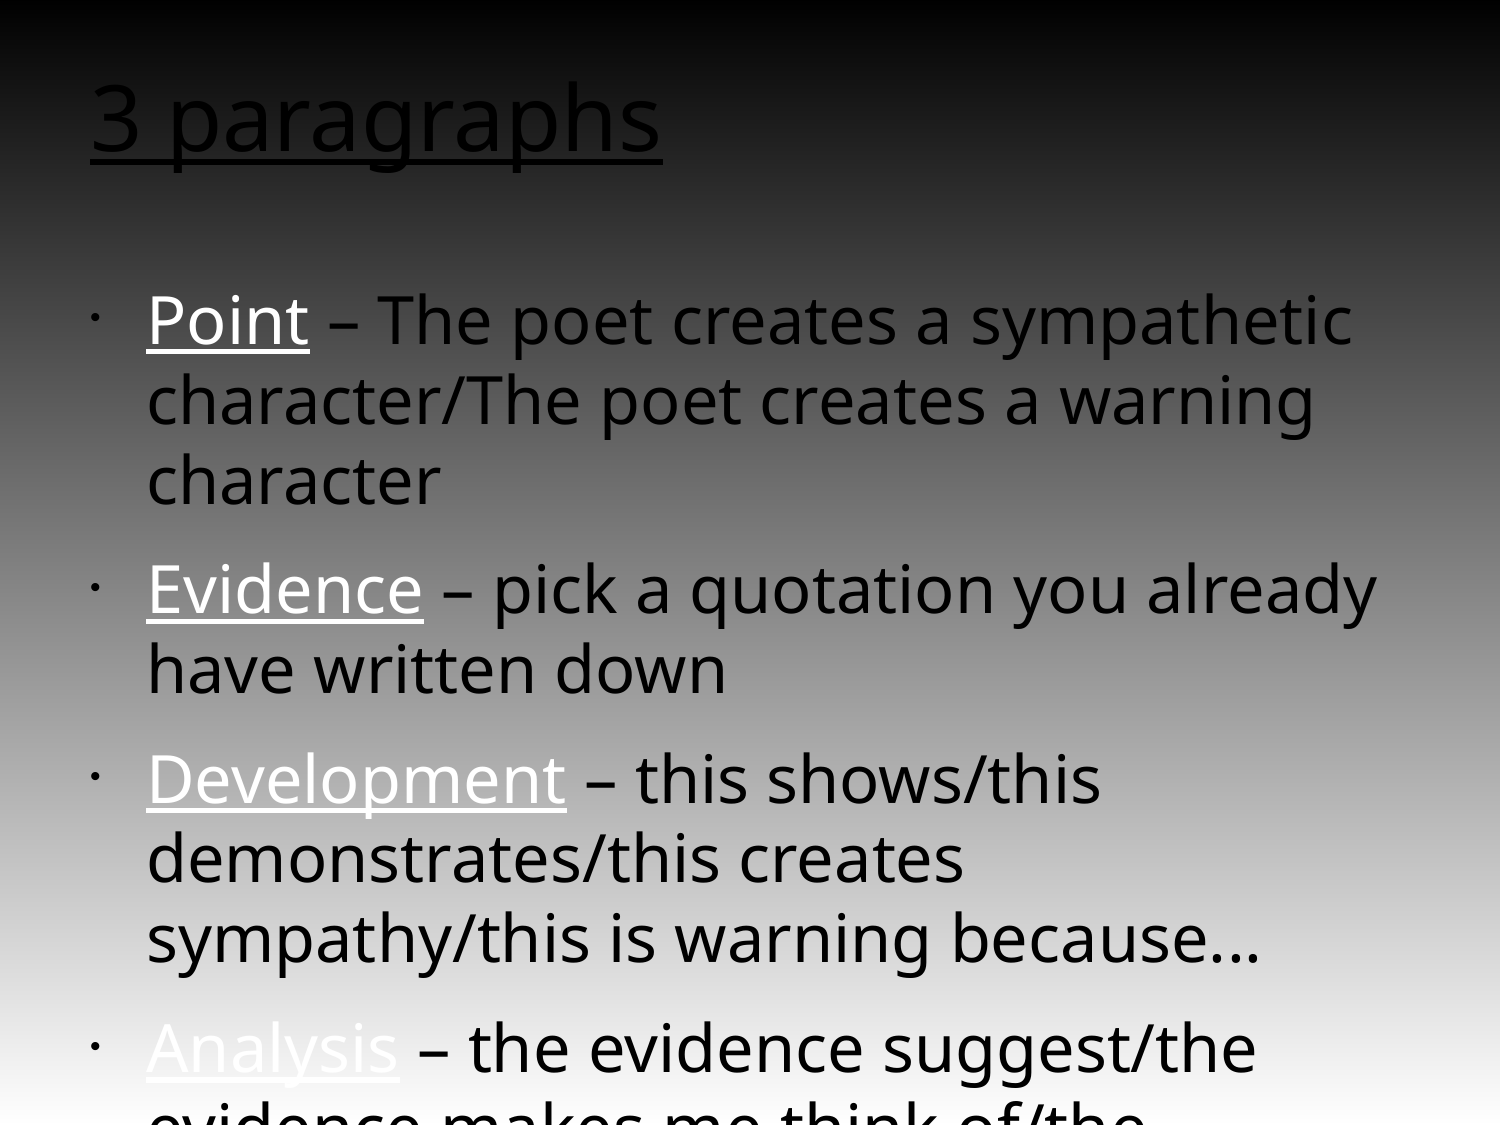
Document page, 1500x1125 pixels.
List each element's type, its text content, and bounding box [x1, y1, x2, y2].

list Point – The poet creates a sympathetic character/The poet creates a warning character Evidence – pick a quotation you already have written down Development – this shows/this demonstrates/this creates sympathy/this is warning because... Analysis – the evidence suggest/the evidence makes me think of/the connotations of these words show... [75, 262, 1425, 1125]
title 3 paragraphs [75, 45, 1425, 233]
